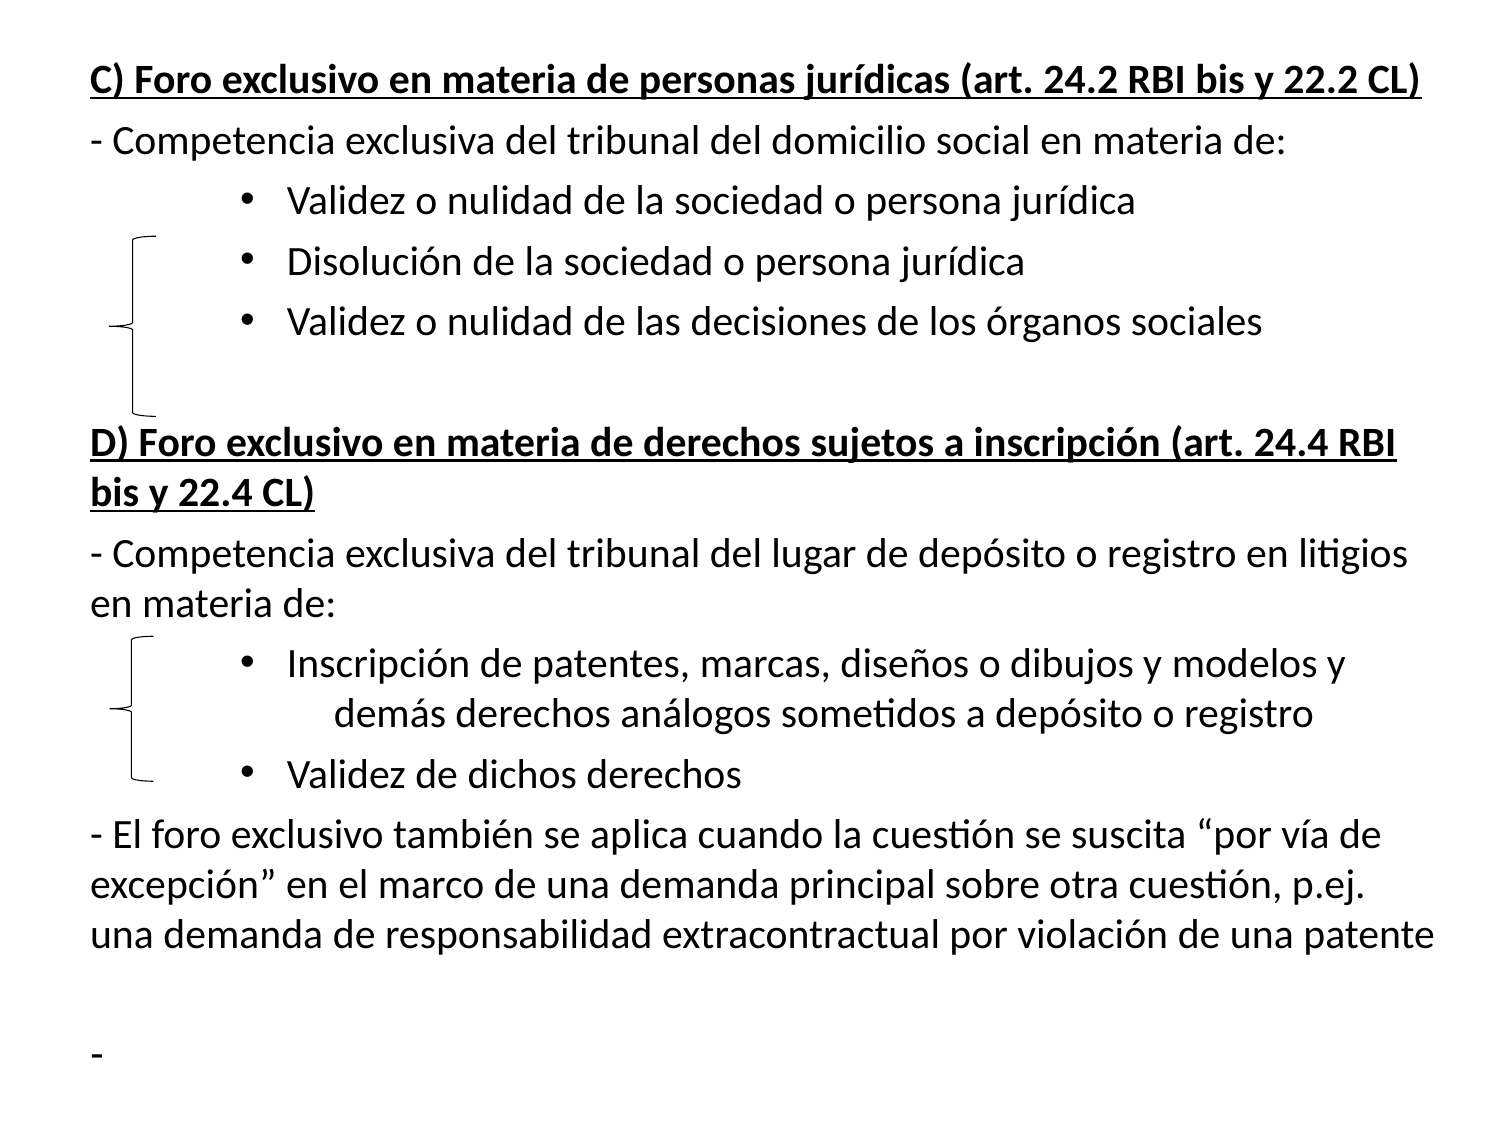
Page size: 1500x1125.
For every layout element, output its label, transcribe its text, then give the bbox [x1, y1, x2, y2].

list C) Foro exclusivo en materia de personas jurídicas (art. 24.2 RBI bis y 22.2 CL) - Competencia exclusiva del tribunal del domicilio social en materia de: Validez o nulidad de la sociedad o persona jurídica Disolución de la sociedad o persona jurídica Validez o nulidad de las decisiones de los órganos sociales D) Foro exclusivo en materia de derechos sujetos a inscripción (art. 24.4 RBI bis y 22.4 CL) - Competencia exclusiva del tribunal del lugar de depósito o registro en litigios en materia de: Inscripción de patentes, marcas, diseños o dibujos y modelos y demás derechos análogos sometidos a depósito o registro Validez de dichos derechos - El foro exclusivo también se aplica cuando la cuestión se suscita “por vía de excepción” en el marco de una demanda principal sobre otra cuestión, p.ej. una demanda de responsabilidad extracontractual por violación de una patente [75, 44, 1453, 1033]
